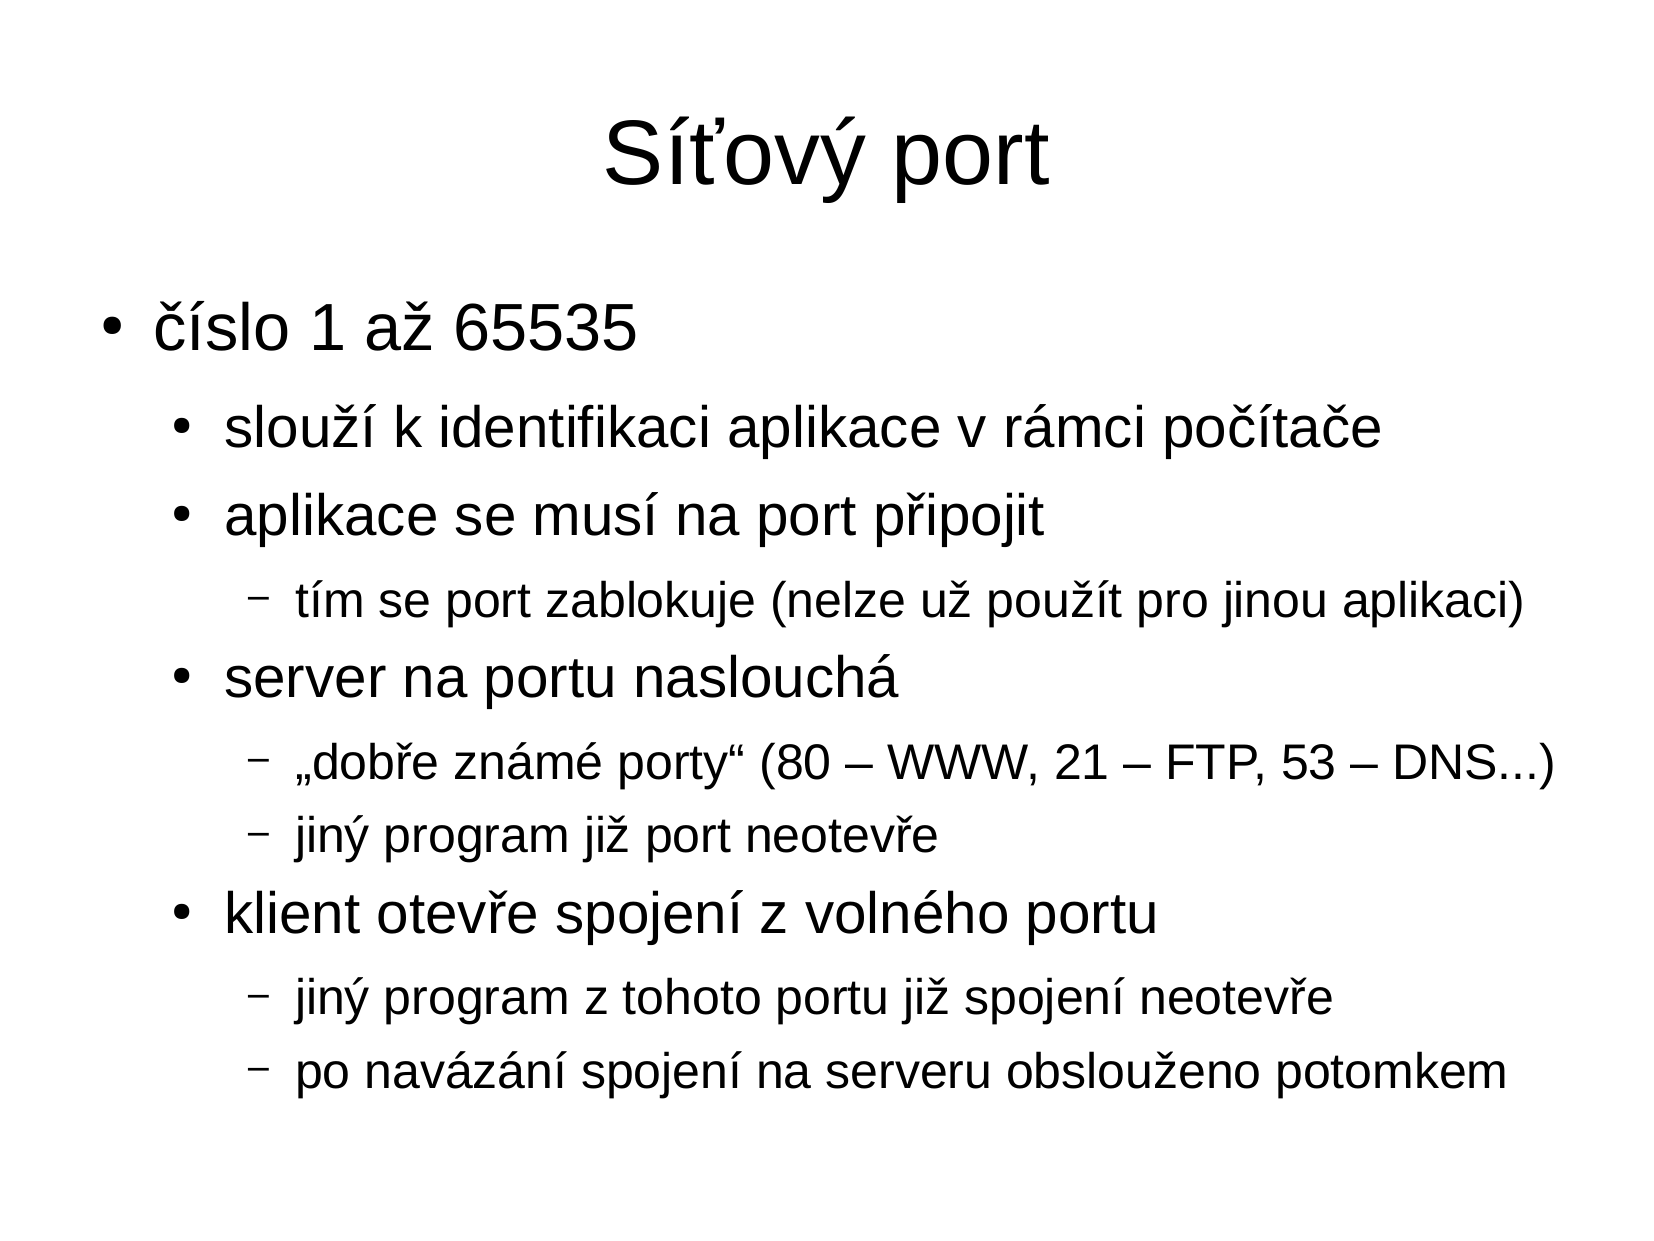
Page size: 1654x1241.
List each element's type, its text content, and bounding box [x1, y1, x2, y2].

list číslo 1 až 65535 slouží k identifikaci aplikace v rámci počítače aplikace se musí na port připojit tím se port zablokuje (nelze už použít pro jinou aplikaci) server na portu naslouchá „dobře známé porty“ (80 – WWW, 21 – FTP, 53 – DNS...) jiný program již port neotevře klient otevře spojení z volného portu jiný program z tohoto portu již spojení neotevře po navázání spojení na serveru obslouženo potomkem [82, 290, 1571, 1109]
title Síťový port [82, 49, 1571, 257]
